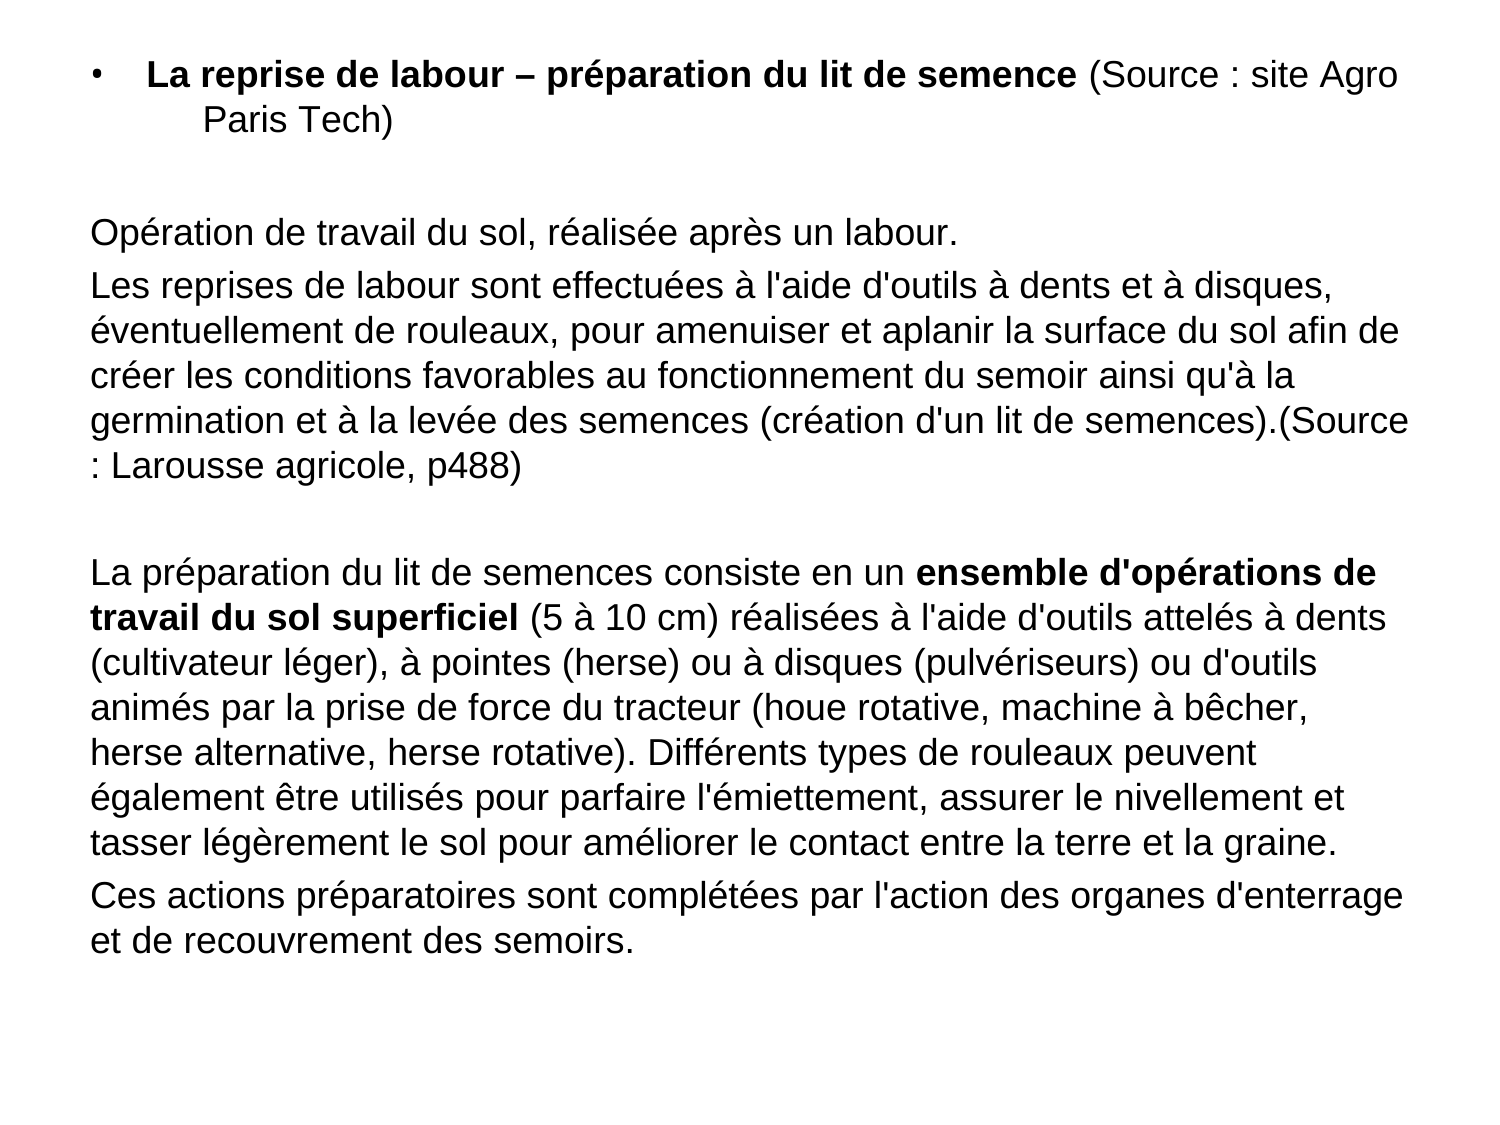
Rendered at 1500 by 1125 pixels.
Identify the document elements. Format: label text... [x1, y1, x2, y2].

list La reprise de labour – préparation du lit de semence (Source : site Agro Paris Tech) Opération de travail du sol, réalisée après un labour. Les reprises de labour sont effectuées à l'aide d'outils à dents et à disques, éventuellement de rouleaux, pour amenuiser et aplanir la surface du sol afin de créer les conditions favorables au fonctionnement du semoir ainsi qu'à la germination et à la levée des semences (création d'un lit de semences).(Source : Larousse agricole, p488) La préparation du lit de semences consiste en un ensemble d'opérations de travail du sol superficiel (5 à 10 cm) réalisées à l'aide d'outils attelés à dents (cultivateur léger), à pointes (herse) ou à disques (pulvériseurs) ou d'outils animés par la prise de force du tracteur (houe rotative, machine à bêcher, herse alternative, herse rotative). Différents types de rouleaux peuvent également être utilisés pour parfaire l'émiettement, assurer le nivellement et tasser légèrement le sol pour améliorer le contact entre la terre et la graine. Ces actions préparatoires sont complétées par l'action des organes d'enterrage et de recouvrement des semoirs. [75, 42, 1426, 1005]
